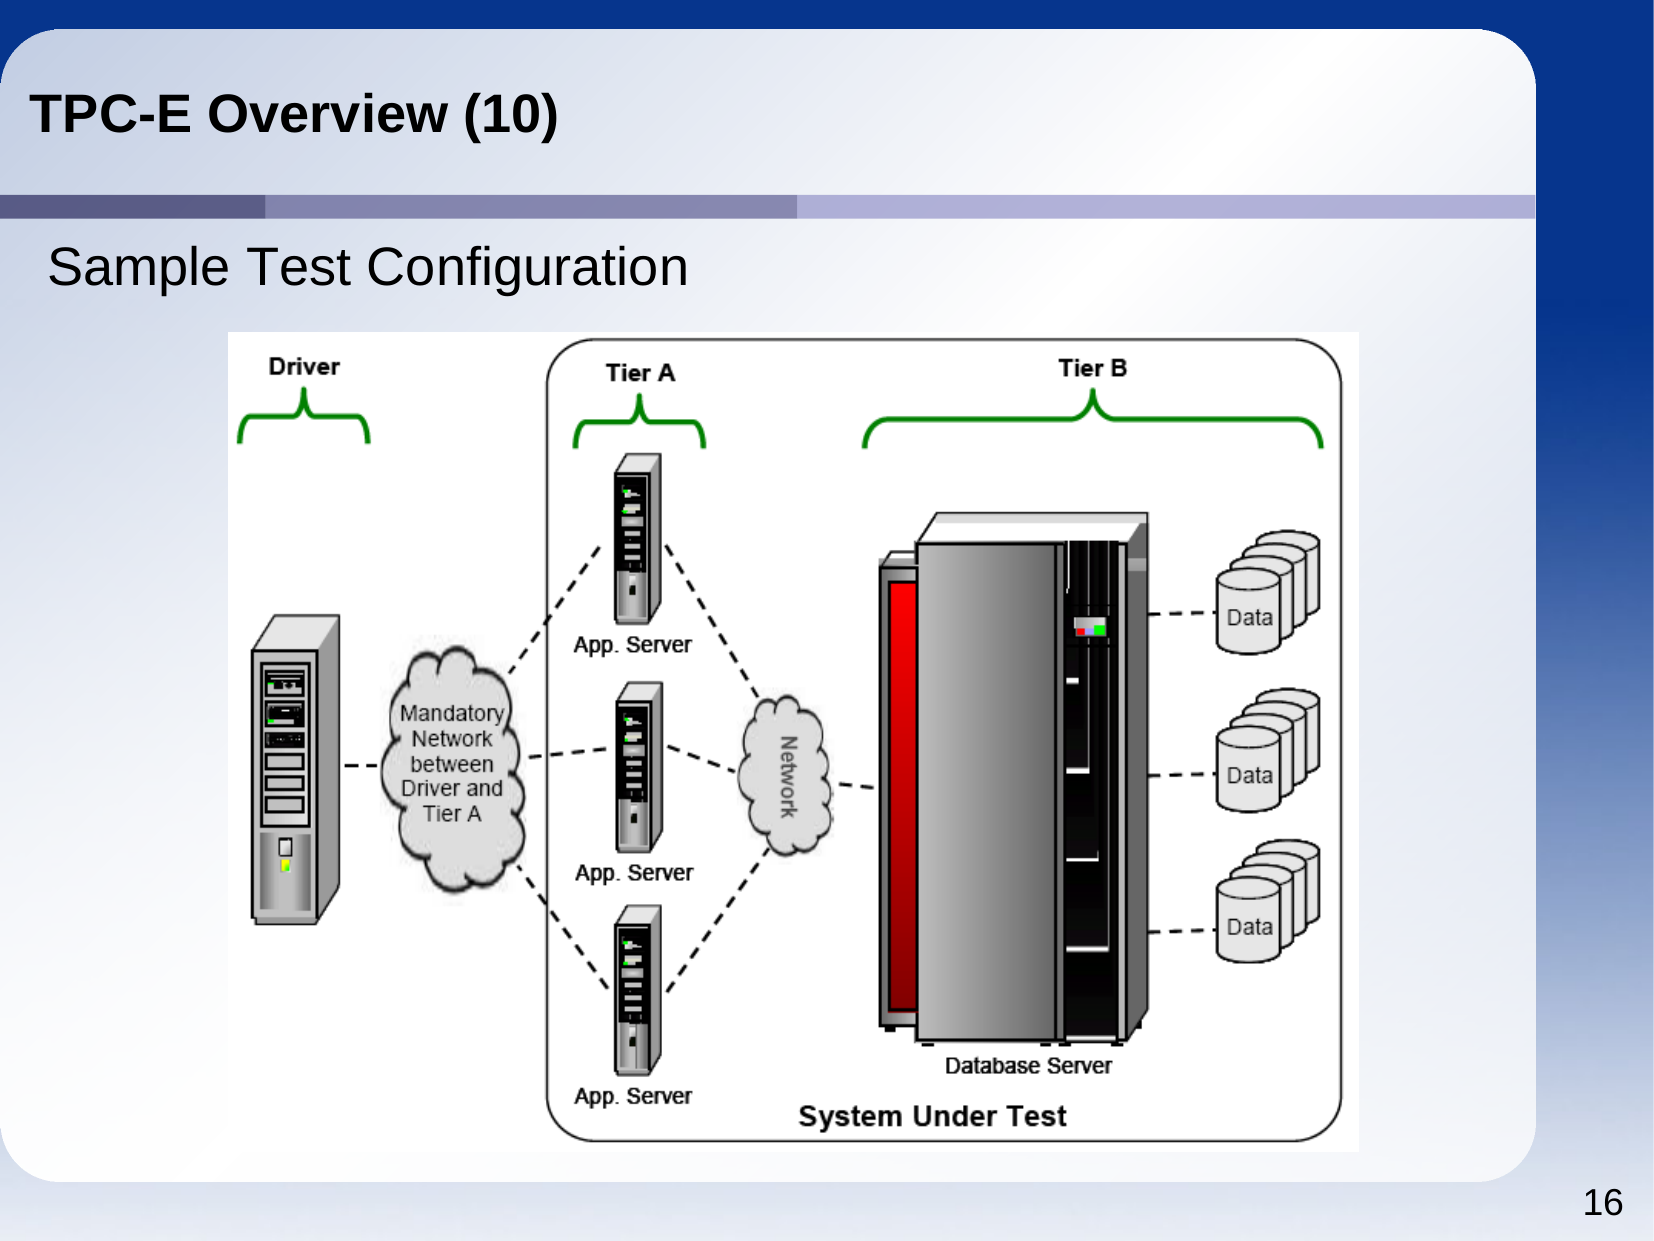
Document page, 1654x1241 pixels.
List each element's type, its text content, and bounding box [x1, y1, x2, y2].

title TPC-E Overview (10) [29, 49, 1506, 178]
picture [228, 332, 1359, 1152]
list Sample Test Configuration [29, 236, 1506, 1152]
picture [0, 0, 1654, 1241]
